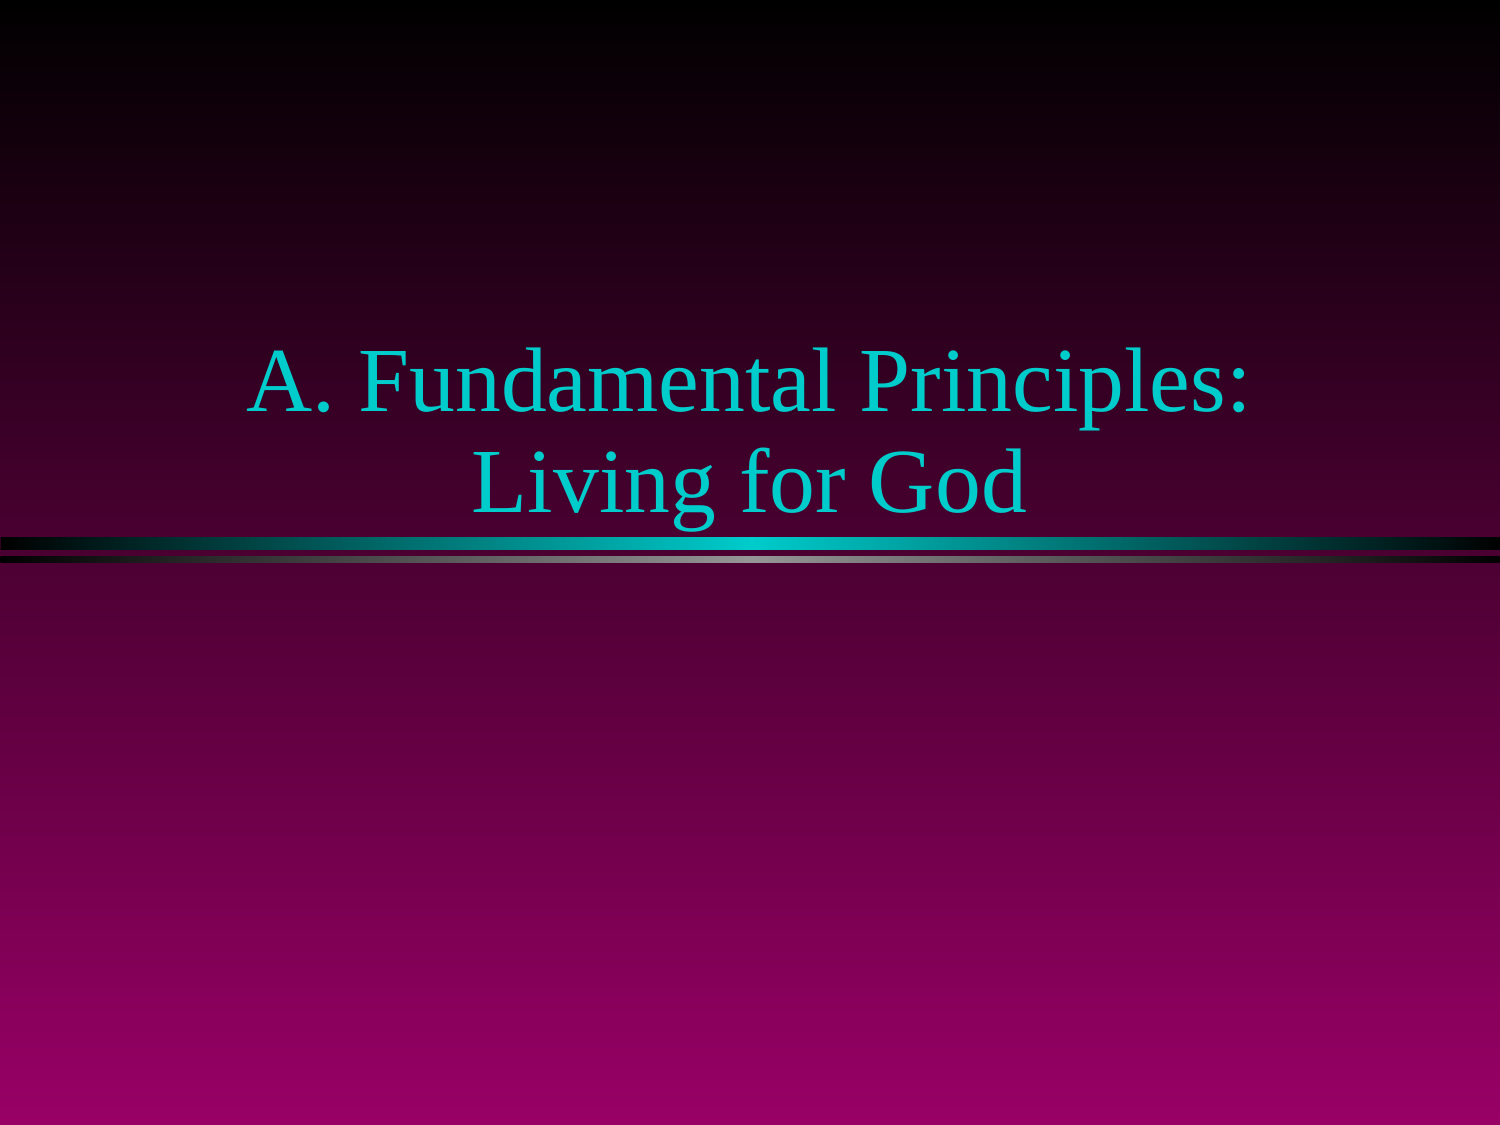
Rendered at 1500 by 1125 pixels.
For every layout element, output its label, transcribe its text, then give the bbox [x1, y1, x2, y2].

title A. Fundamental Principles: Living for God [112, 329, 1388, 533]
